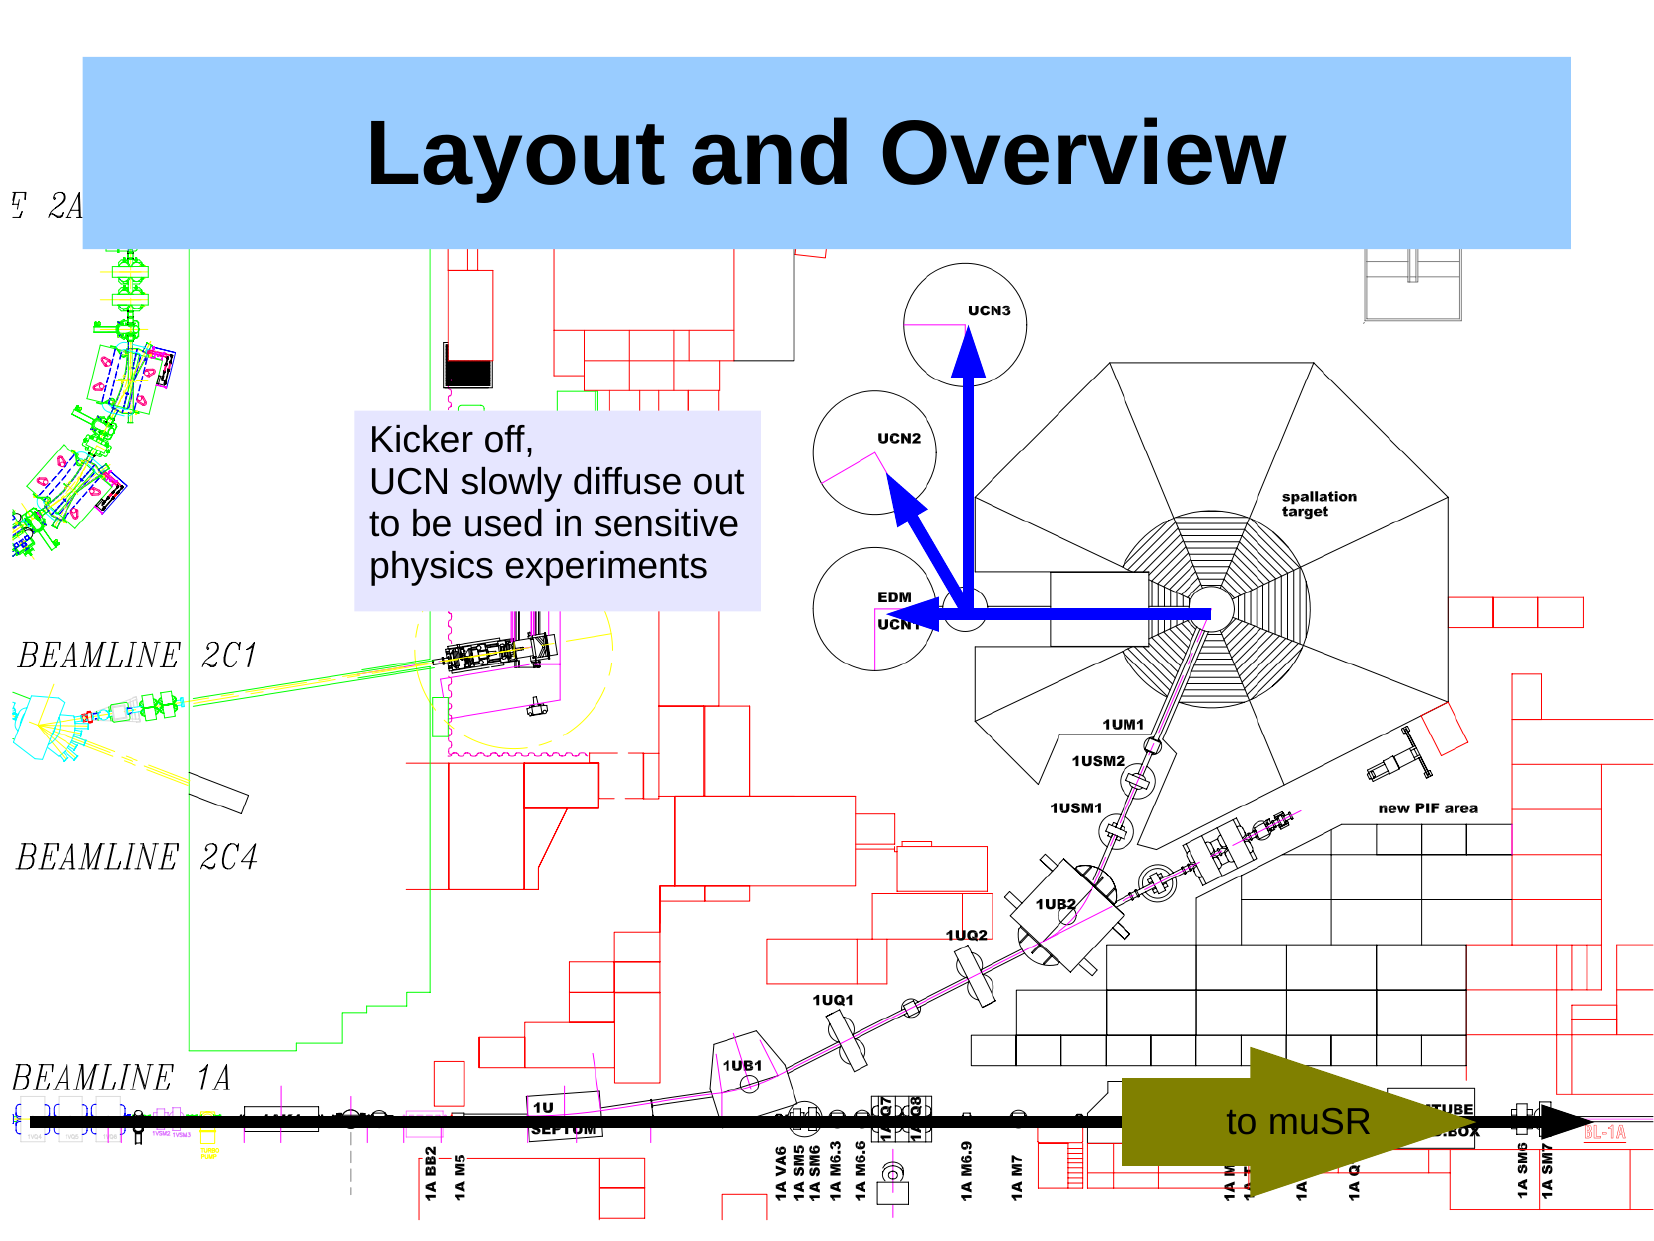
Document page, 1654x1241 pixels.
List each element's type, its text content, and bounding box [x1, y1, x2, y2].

picture [0, 167, 1654, 1231]
title Layout and Overview [82, 56, 1571, 250]
text_box Kicker off, UCN slowly diffuse out to be used in sensitive physics experiments [354, 410, 761, 612]
